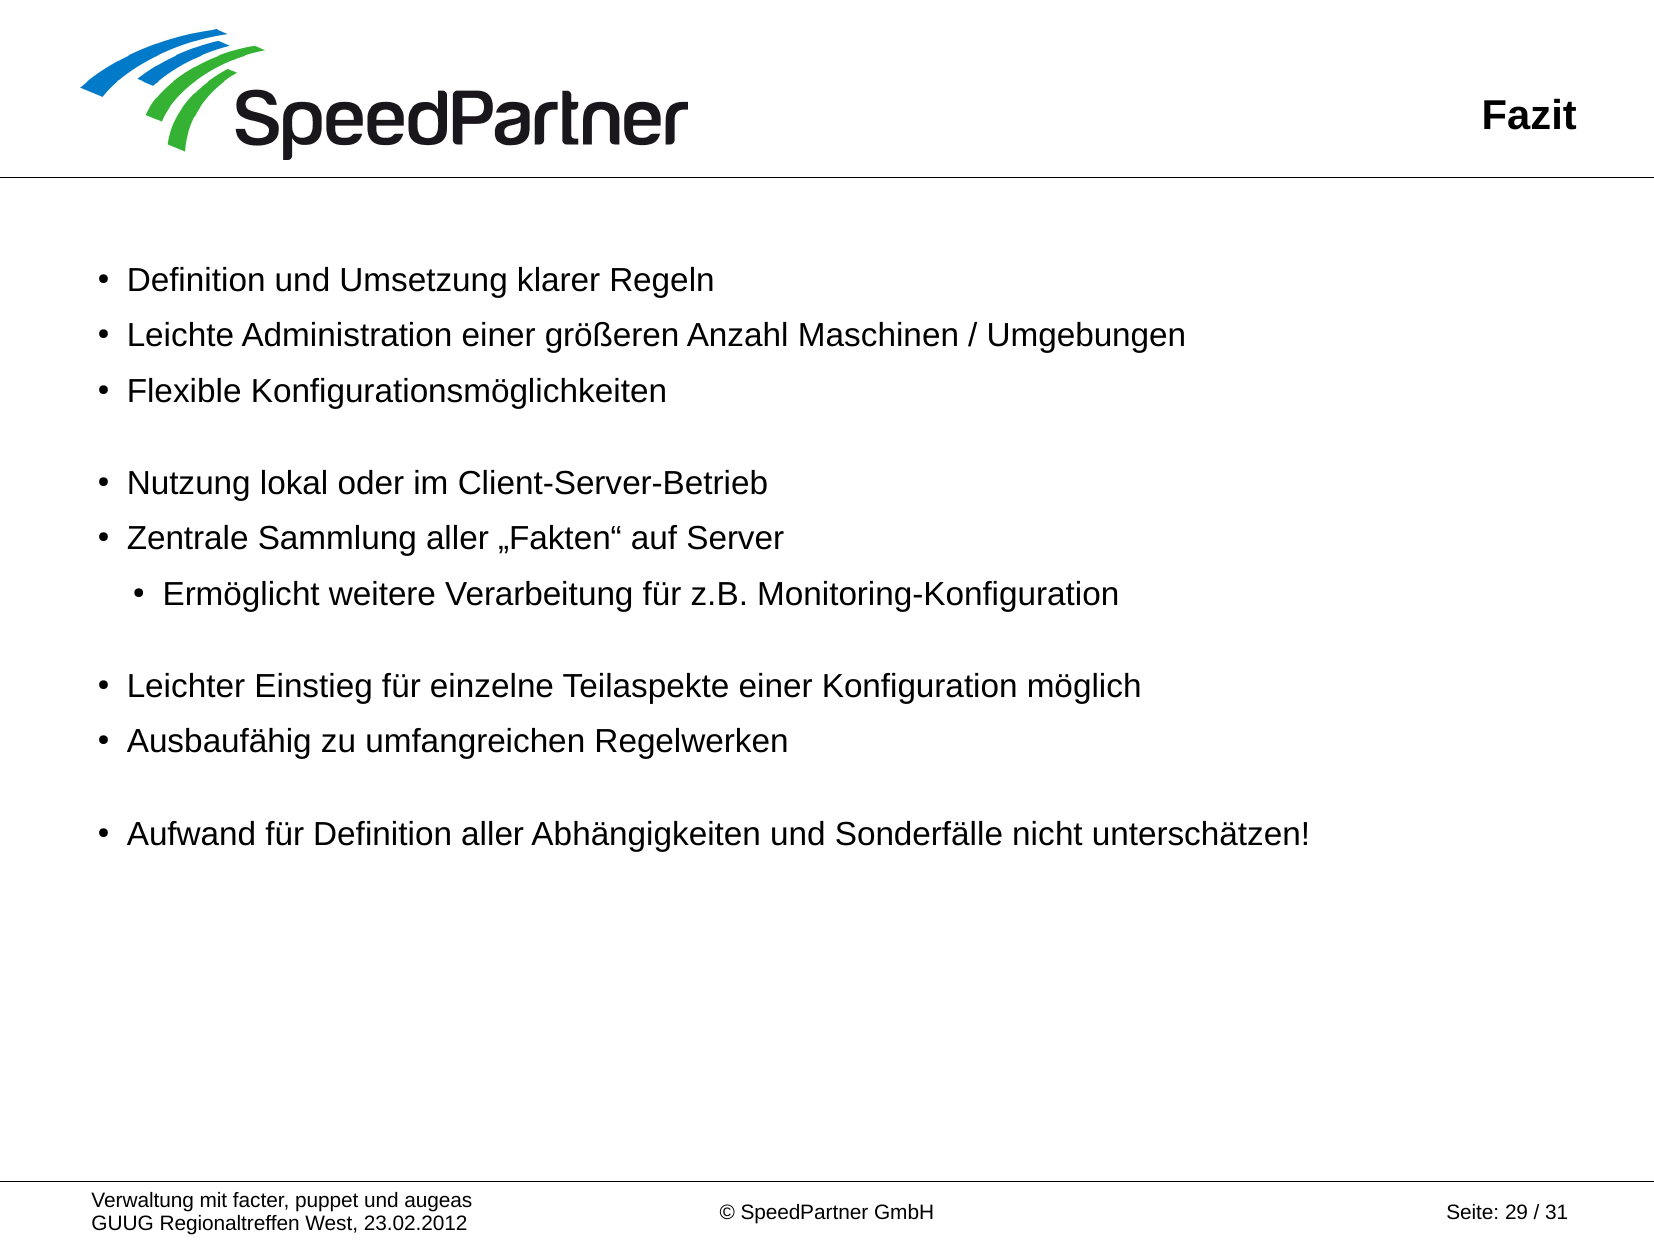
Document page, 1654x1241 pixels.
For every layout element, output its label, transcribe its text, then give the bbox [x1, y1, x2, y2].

title Fazit [590, 70, 1577, 160]
text_box Definition und Umsetzung klarer Regeln Leichte Administration einer größeren Anzahl Maschinen / Umgebungen Flexible Konfigurationsmöglichkeiten Nutzung lokal oder im Client-Server-Betrieb Zentrale Sammlung aller „Fakten“ auf Server Ermöglicht weitere Verarbeitung für z.B. Monitoring-Konfiguration Leichter Einstieg für einzelne Teilaspekte einer Konfiguration möglich Ausbaufähig zu umfangreichen Regelwerken Aufwand für Definition aller Abhängigkeiten und Sonderfälle nicht unterschätzen! [82, 253, 1565, 1177]
picture [80, 29, 688, 160]
